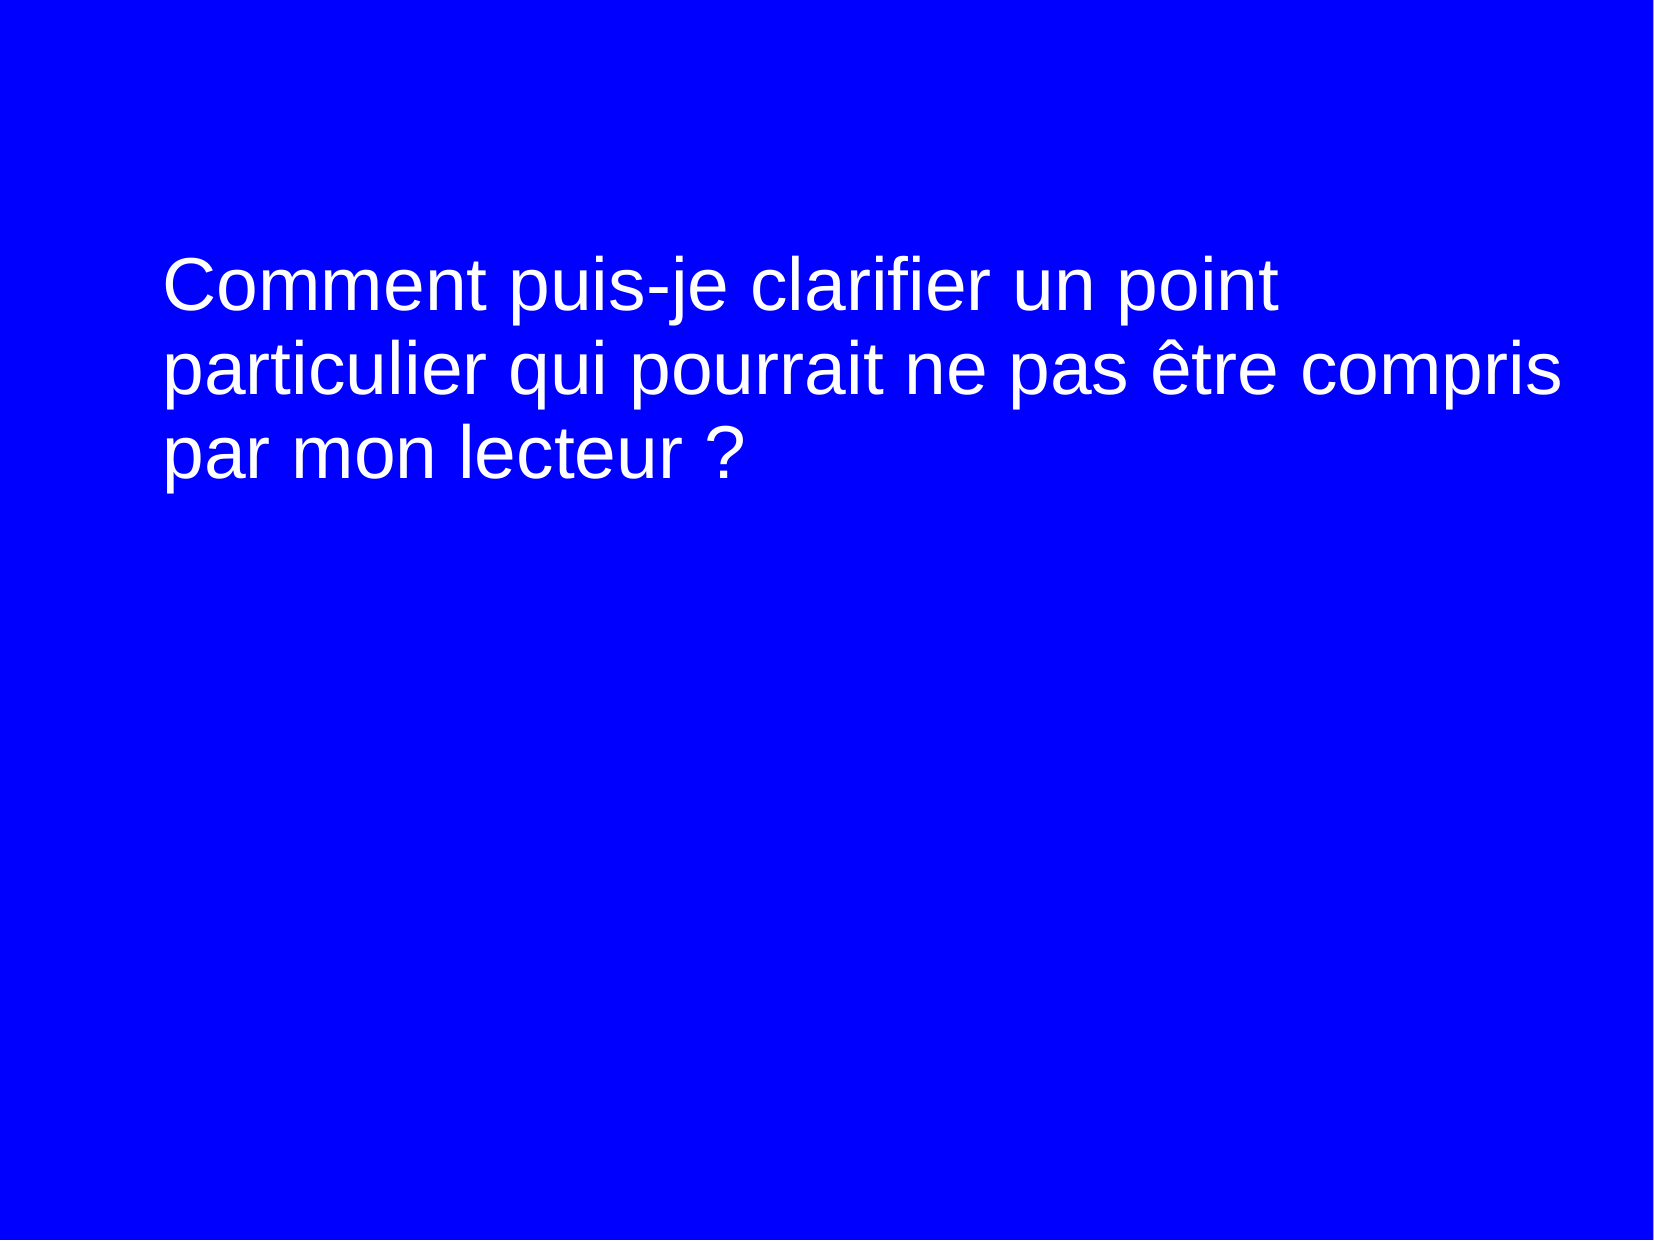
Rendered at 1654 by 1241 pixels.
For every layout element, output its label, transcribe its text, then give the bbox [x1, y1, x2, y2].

text_box Comment puis-je clarifier un point particulier qui pourrait ne pas être compris par mon lecteur ? [147, 235, 1609, 502]
